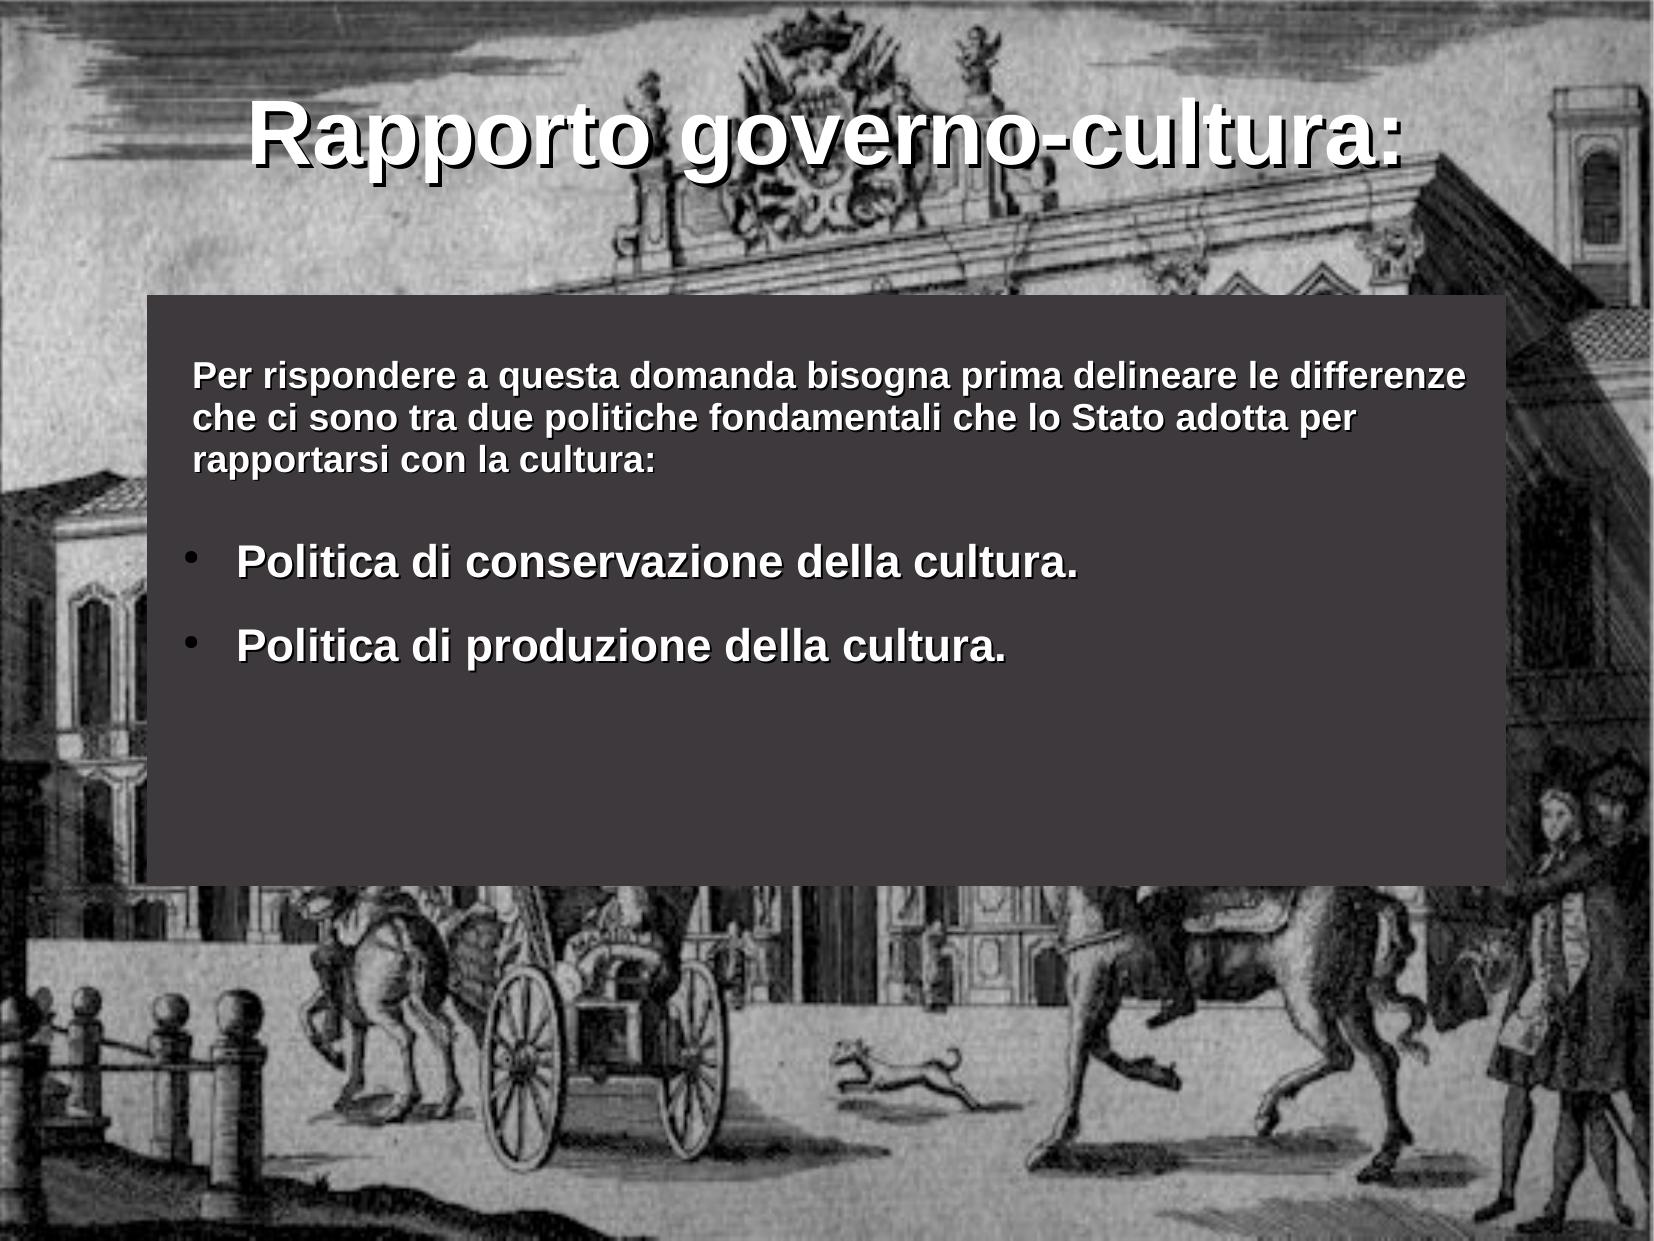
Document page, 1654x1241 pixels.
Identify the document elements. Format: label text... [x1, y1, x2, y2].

text_box Per rispondere a questa domanda bisogna prima delineare le differenze che ci sono tra due politiche fondamentali che lo Stato adotta per rapportarsi con la cultura: [177, 347, 1506, 492]
list Politica di conservazione della cultura. Politica di produzione della cultura. [147, 531, 1300, 827]
title Rapporto governo-cultura: [82, 49, 1571, 207]
picture [147, 295, 1506, 886]
